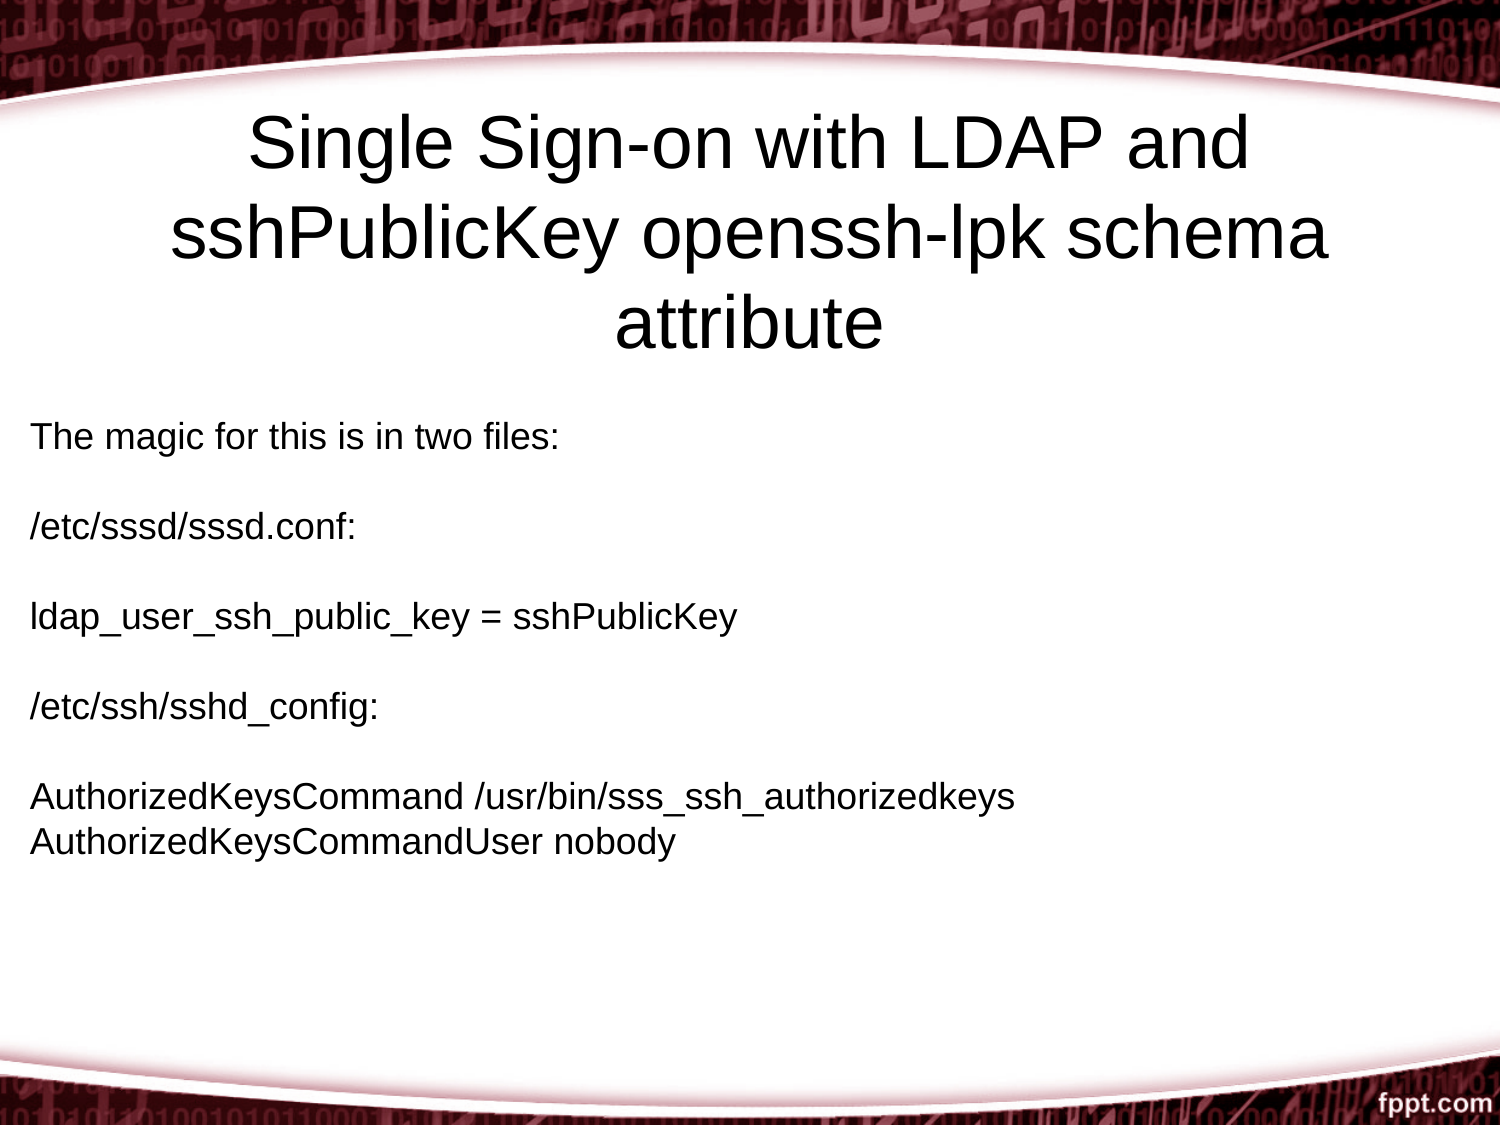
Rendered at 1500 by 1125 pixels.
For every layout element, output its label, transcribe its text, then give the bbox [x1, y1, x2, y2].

picture [0, 0, 1500, 1125]
title Single Sign-on with LDAP and sshPublicKey openssh-lpk schema attribute [75, 0, 1426, 224]
text_box The magic for this is in two files: /etc/sssd/sssd.conf: ldap_user_ssh_public_key = sshPublicKey /etc/ssh/sshd_config: AuthorizedKeysCommand /usr/bin/sss_ssh_authorizedkeys AuthorizedKeysCommandUser nobody [15, 224, 1486, 1050]
